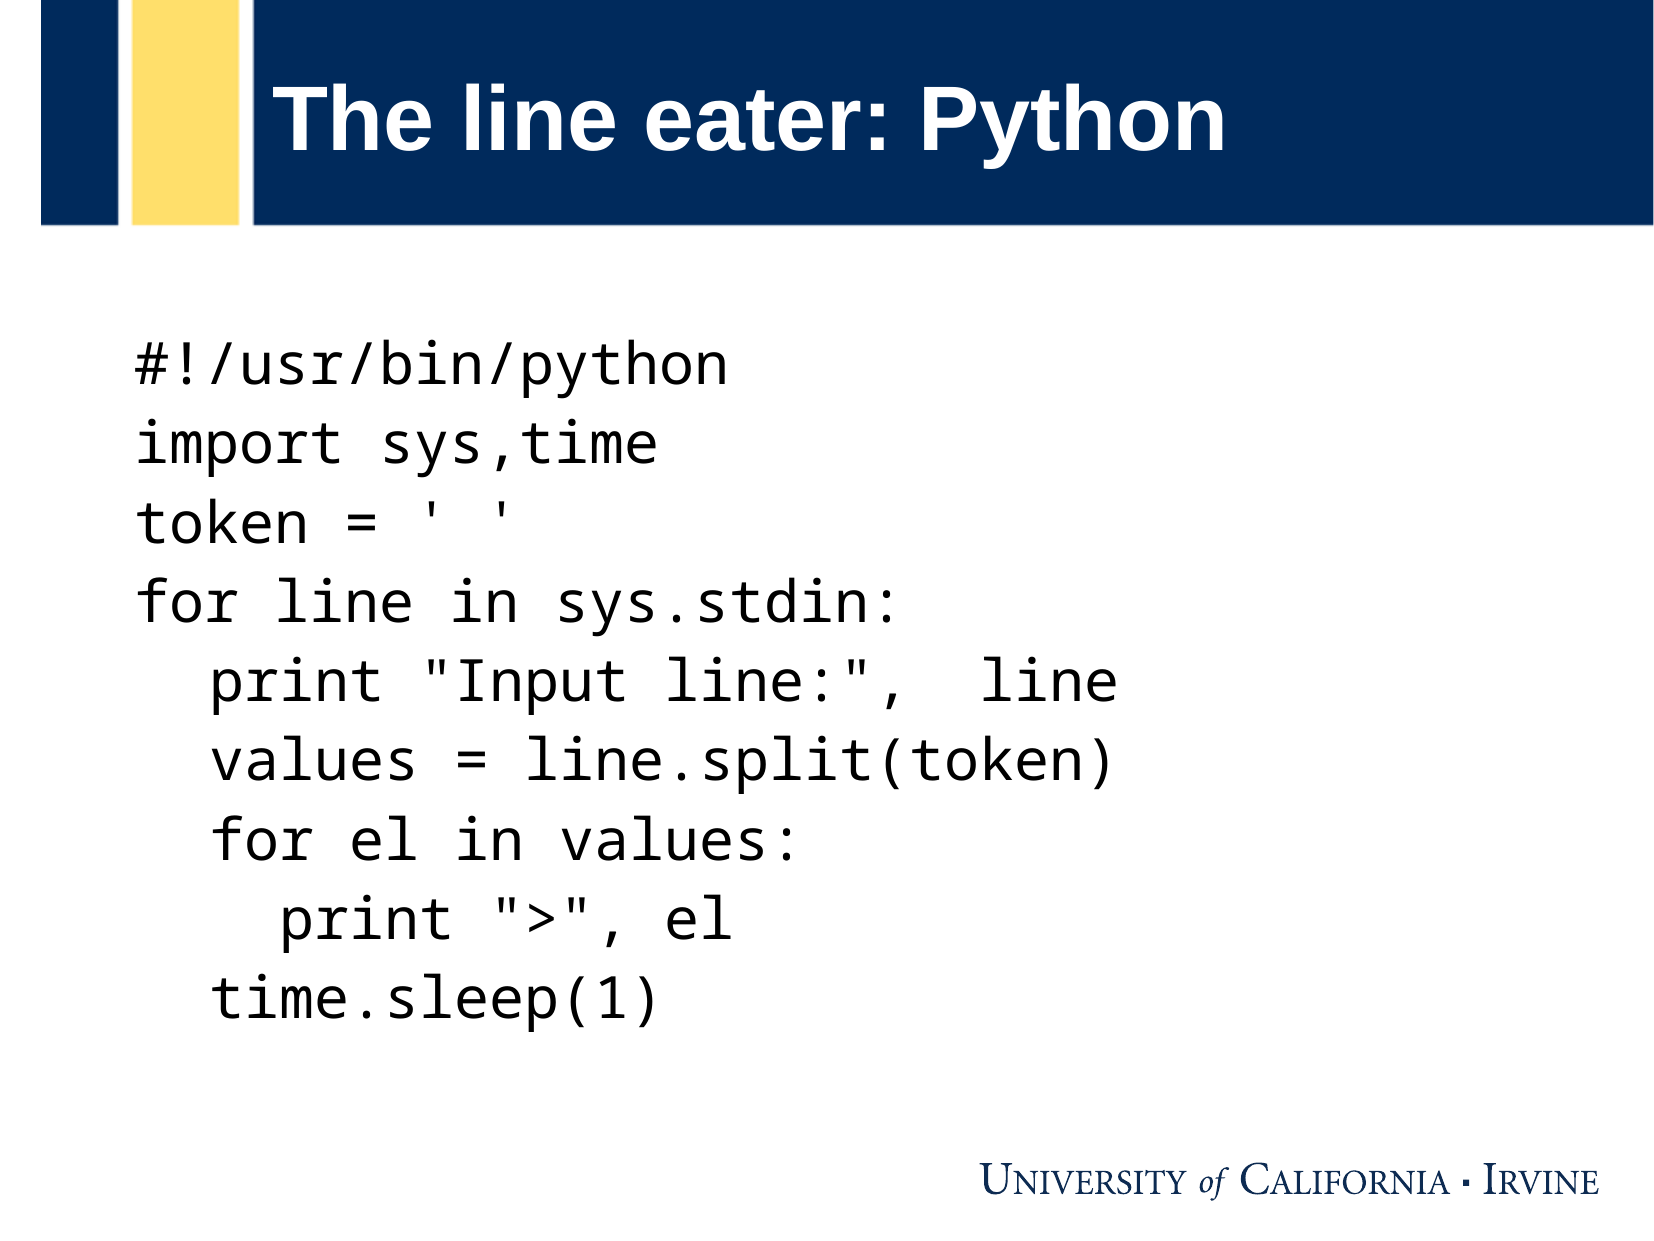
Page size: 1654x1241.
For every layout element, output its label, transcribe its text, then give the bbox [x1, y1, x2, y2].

title The line eater: Python [257, 0, 1654, 228]
text_box #!/usr/bin/python import sys,time token = ' ' for line in sys.stdin: print "Input line:", line values = line.split(token) for el in values: print ">", el time.sleep(1) [120, 315, 1570, 1136]
subtitle [39, 268, 1615, 1130]
picture [41, 0, 1654, 1241]
